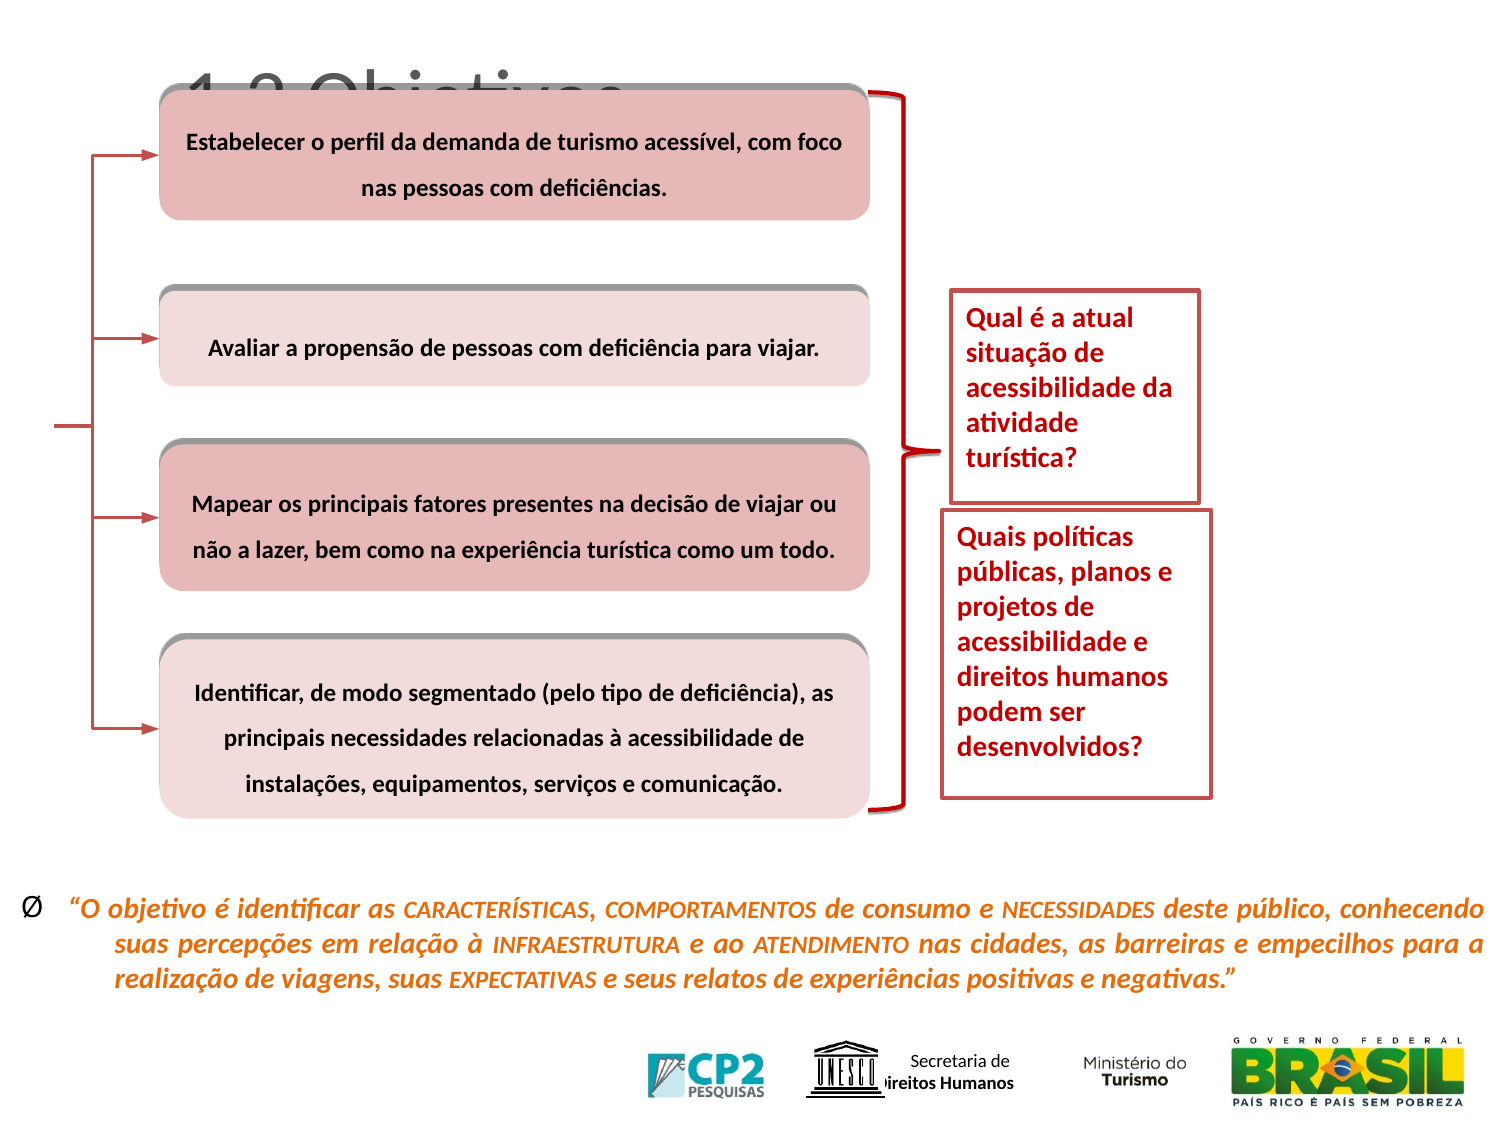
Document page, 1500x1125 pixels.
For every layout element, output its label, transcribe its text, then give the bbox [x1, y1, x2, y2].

text_box Identificar, de modo segmentado (pelo tipo de deficiência), as principais necessidades relacionadas à acessibilidade de instalações, equipamentos, serviços e comunicação. [159, 639, 871, 819]
text_box Avaliar a propensão de pessoas com deficiência para viajar. [159, 290, 871, 387]
text_box “O objetivo é identificar as CARACTERÍSTICAS, COMPORTAMENTOS de consumo e NECESSIDADES deste público, conhecendo suas percepções em relação à INFRAESTRUTURA e ao ATENDIMENTO nas cidades, as barreiras e empecilhos para a realização de viagens, suas EXPECTATIVAS e seus relatos de experiências positivas e negativas.” [5, 881, 1500, 1003]
title 1.2 Objetivos [167, 0, 1500, 188]
text_box Quais políticas públicas, planos e projetos de acessibilidade e direitos humanos podem ser desenvolvidos? [941, 509, 1211, 798]
text_box Mapear os principais fatores presentes na decisão de viajar ou não a lazer, bem como na experiência turística como um todo. [159, 444, 871, 592]
text_box Estabelecer o perfil da demanda de turismo acessível, com foco nas pessoas com deficiências. [159, 90, 871, 221]
text_box Qual é a atual situação de acessibilidade da atividade turística? [950, 290, 1199, 503]
